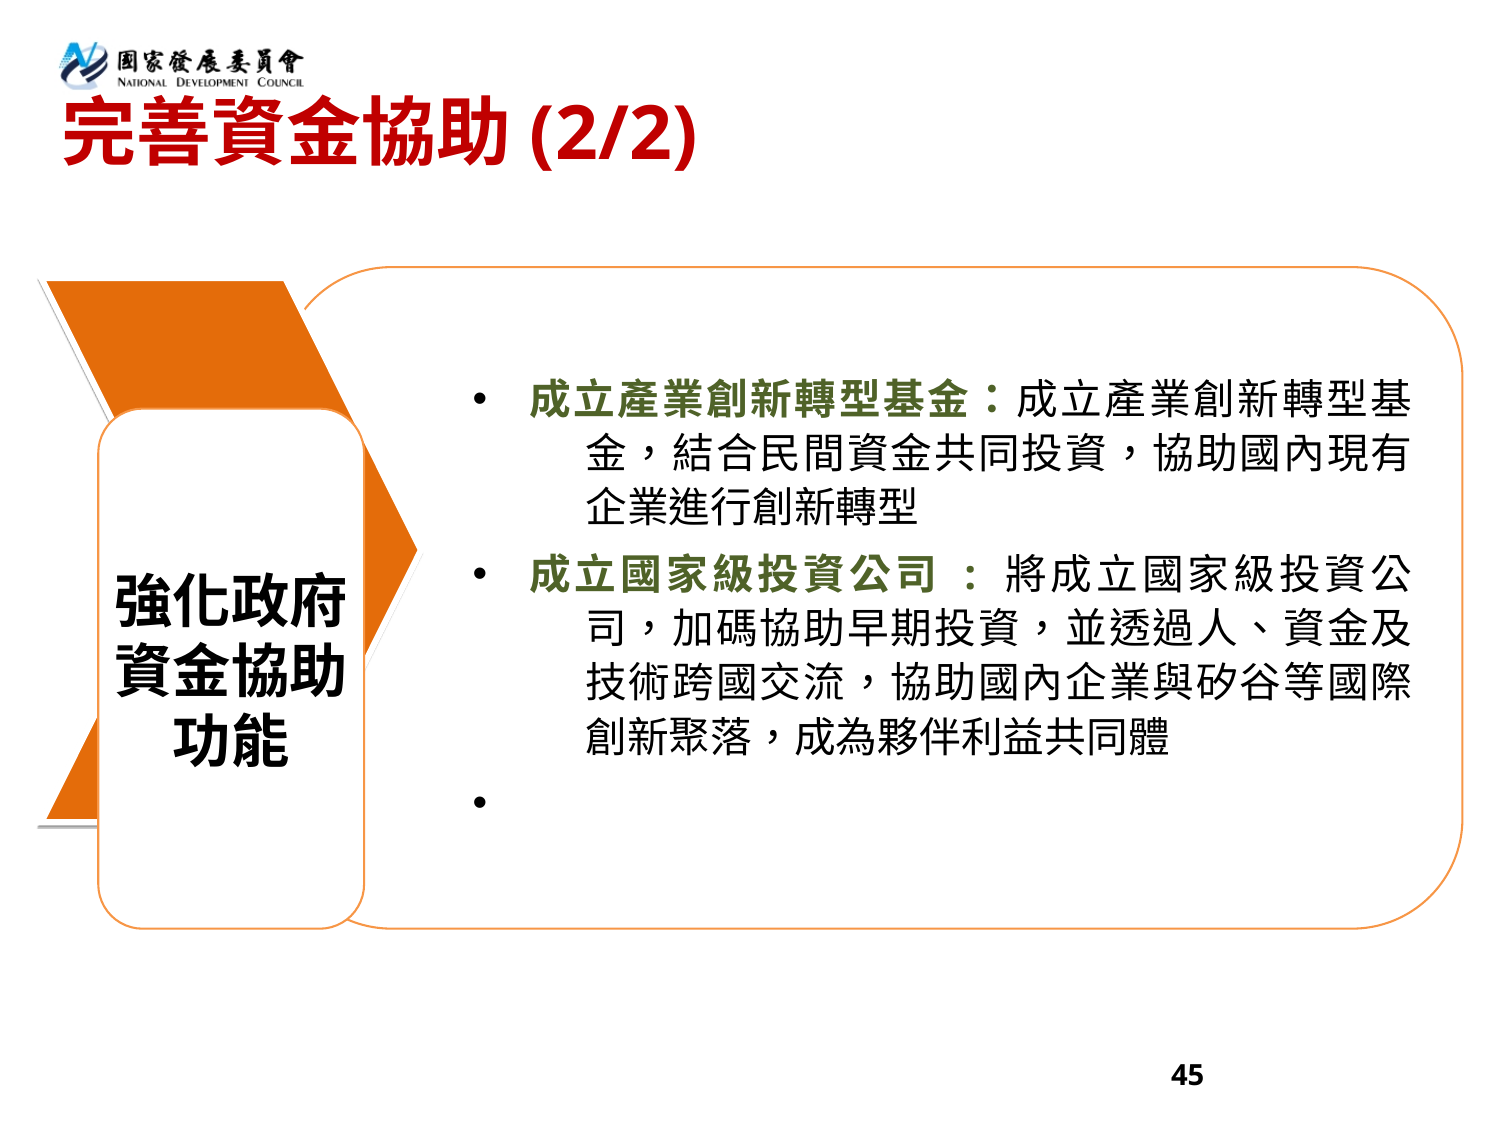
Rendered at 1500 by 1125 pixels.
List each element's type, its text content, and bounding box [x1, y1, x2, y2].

text_box 強化政府資金協助功能 [98, 408, 365, 929]
text_box 成立產業創新轉型基金：成立產業創新轉型基金，結合民間資金共同投資，協助國內現有企業進行創新轉型 成立國家級投資公司 : 將成立國家級投資公司，加碼協助早期投資，並透過人、資金及技術跨國交流，協助國內企業與矽谷等國際創新聚落，成為夥伴利益共同體 [303, 267, 1463, 929]
title 完善資金協助(2/2) [46, 34, 1500, 236]
text_box [41, 708, 98, 823]
text_box 45 [1156, 1045, 1500, 1106]
text_box [41, 278, 422, 663]
